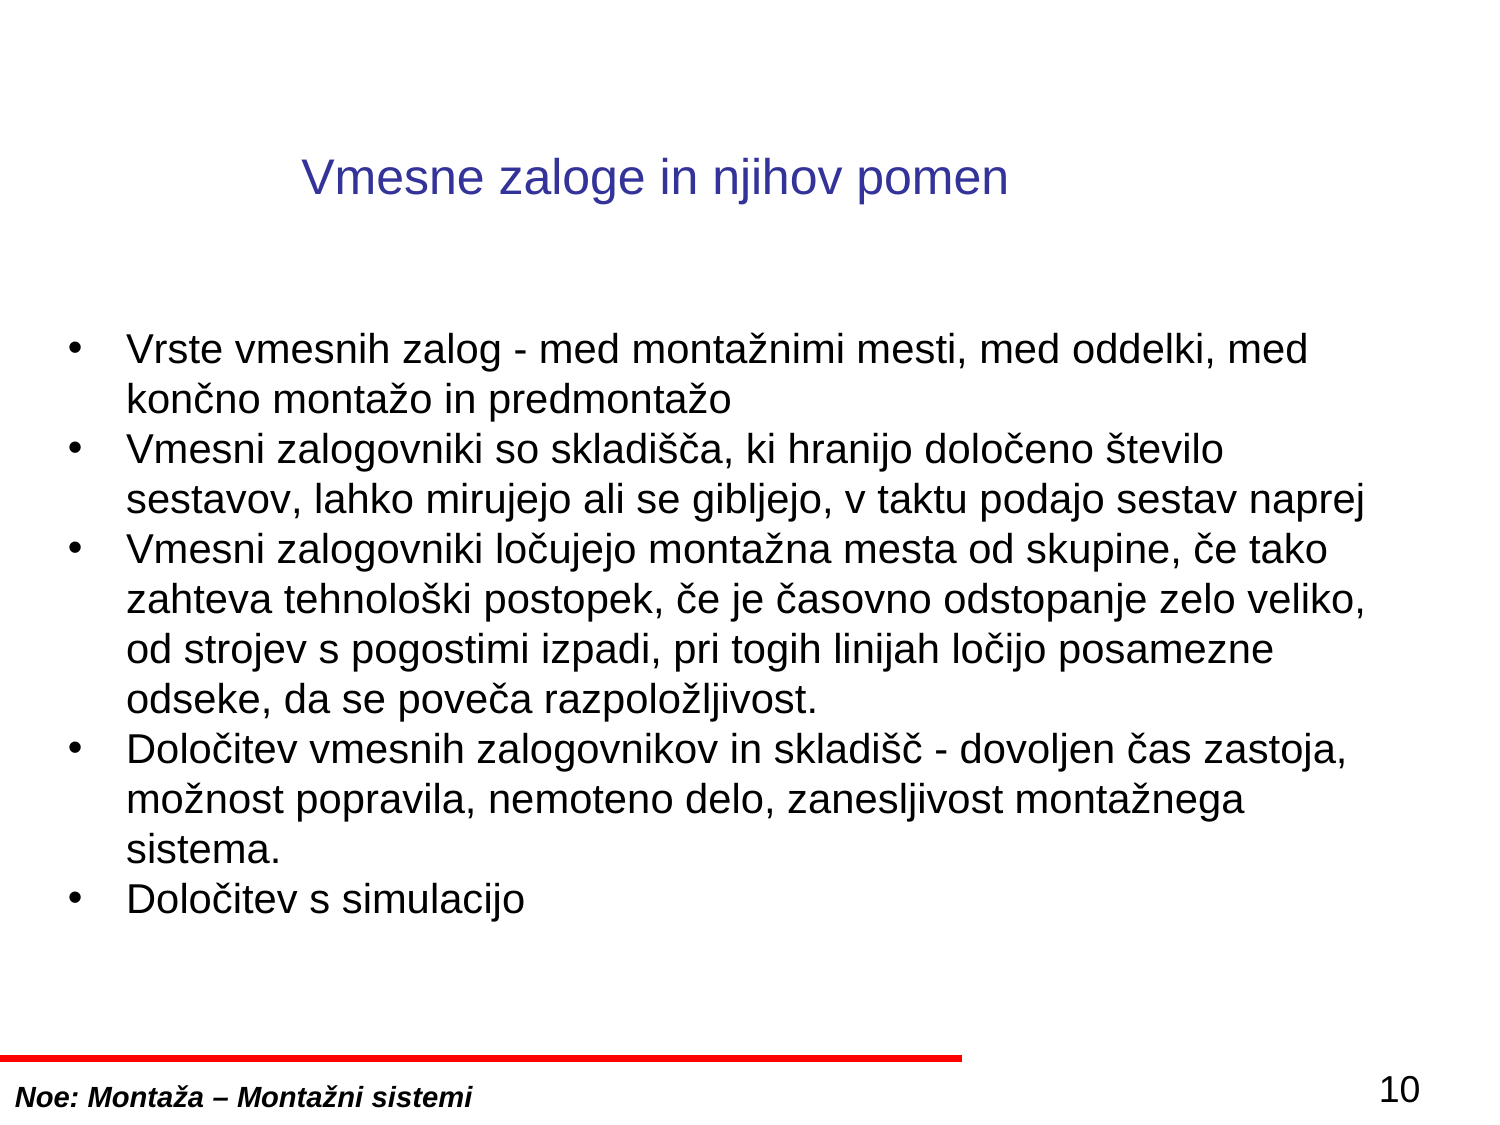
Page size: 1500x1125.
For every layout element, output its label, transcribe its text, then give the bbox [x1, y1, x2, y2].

text_box Vmesne zaloge in njihov pomen [88, 137, 1223, 213]
text_box Vrste vmesnih zalog - med montažnimi mesti, med oddelki, med končno montažo in predmontažo Vmesni zalogovniki so skladišča, ki hranijo določeno število sestavov, lahko mirujejo ali se gibljejo, v taktu podajo sestav naprej Vmesni zalogovniki ločujejo montažna mesta od skupine, če tako zahteva tehnološki postopek, če je časovno odstopanje zelo veliko, od strojev s pogostimi izpadi, pri togih linijah ločijo posamezne odseke, da se poveča razpoložljivost. Določitev vmesnih zalogovnikov in skladišč - dovoljen čas zastoja, možnost popravila, nemoteno delo, zanesljivost montažnega sistema. Določitev s simulacijo [53, 314, 1412, 931]
